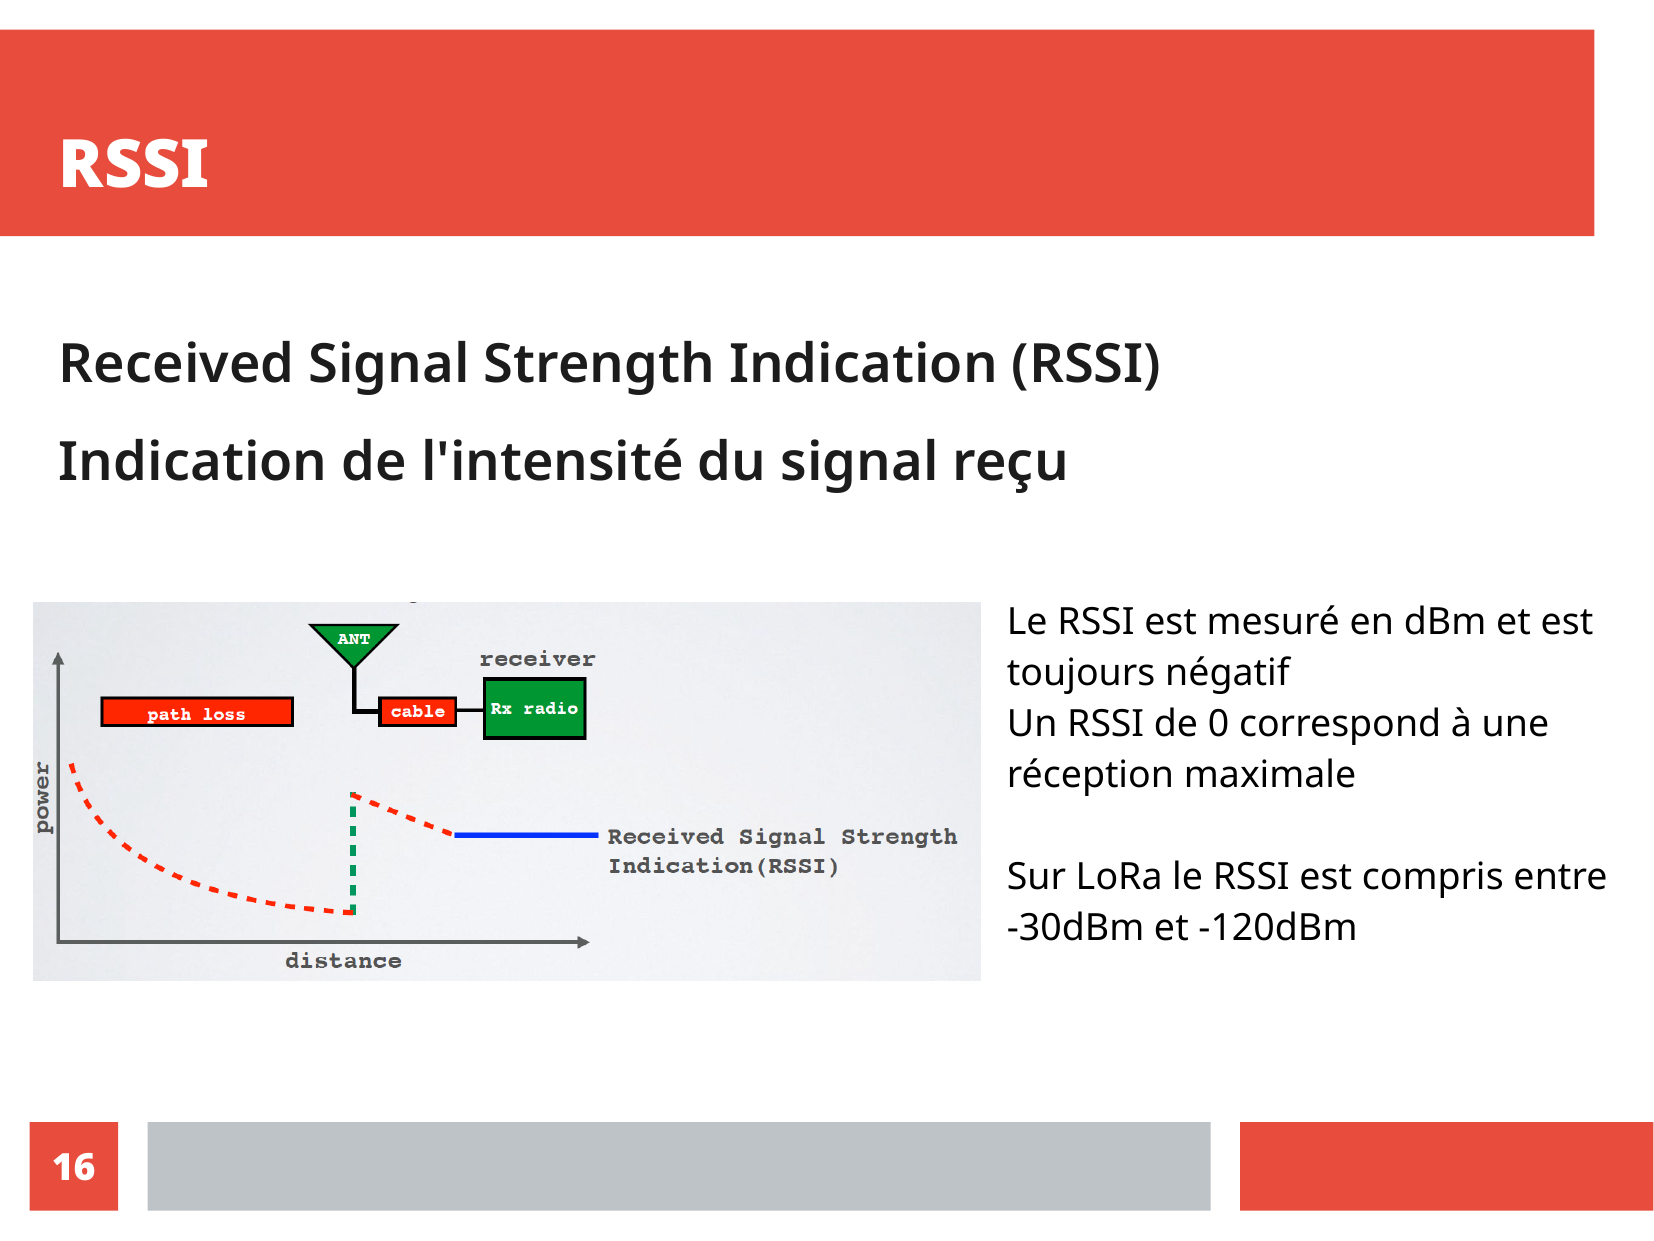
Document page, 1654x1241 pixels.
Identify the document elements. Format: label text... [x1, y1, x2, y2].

title RSSI [59, 59, 1595, 207]
text_box Le RSSI est mesuré en dBm et est toujours négatif Un RSSI de 0 correspond à une réception maximale Sur LoRa le RSSI est compris entre -30dBm et -120dBm [992, 587, 1642, 981]
picture [33, 602, 981, 981]
list Received Signal Strength Indication (RSSI) Indication de l'intensité du signal reçu [59, 324, 1565, 1093]
